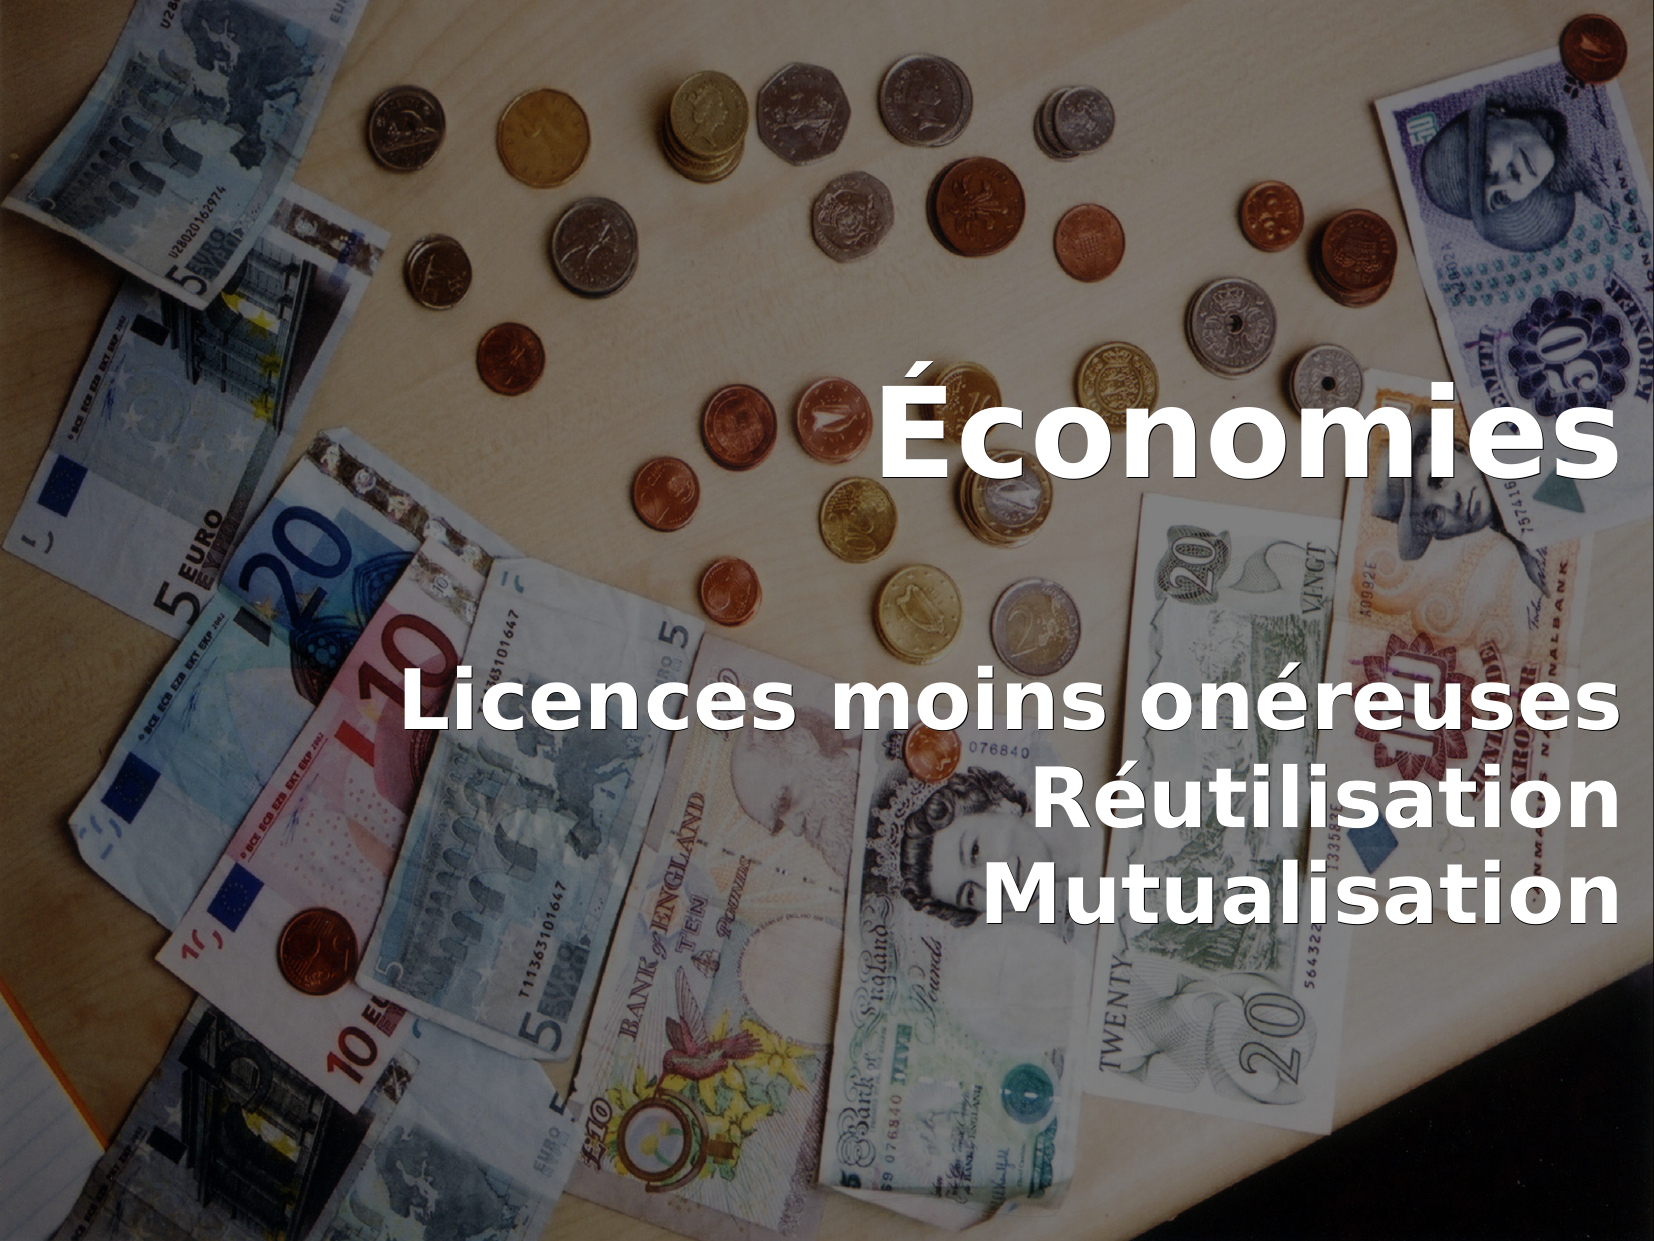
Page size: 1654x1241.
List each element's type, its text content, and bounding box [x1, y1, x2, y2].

text_box Économies Licences moins onéreuses Réutilisation Mutualisation [29, 354, 1639, 952]
picture [0, 0, 1654, 1241]
